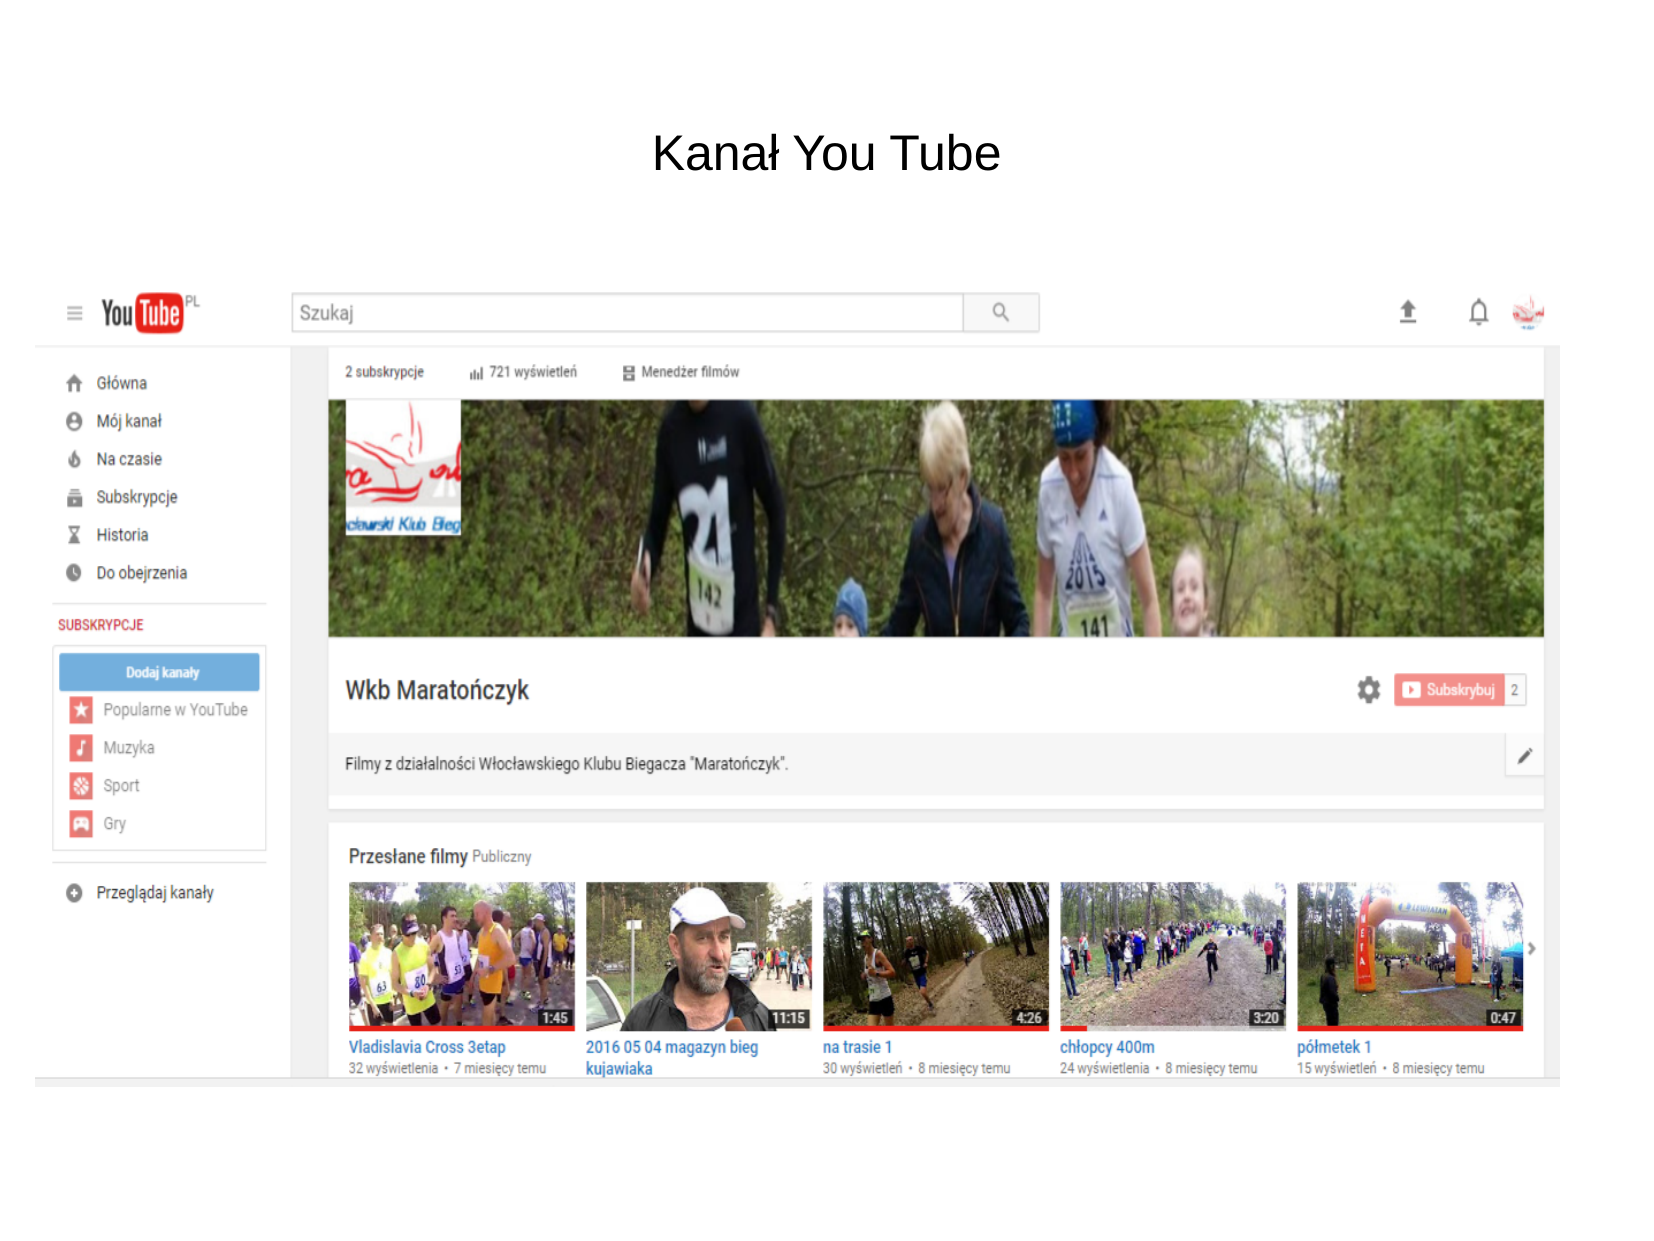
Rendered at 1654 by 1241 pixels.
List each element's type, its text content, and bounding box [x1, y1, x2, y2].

title Kanał You Tube [82, 49, 1571, 257]
picture [35, 283, 1560, 1087]
